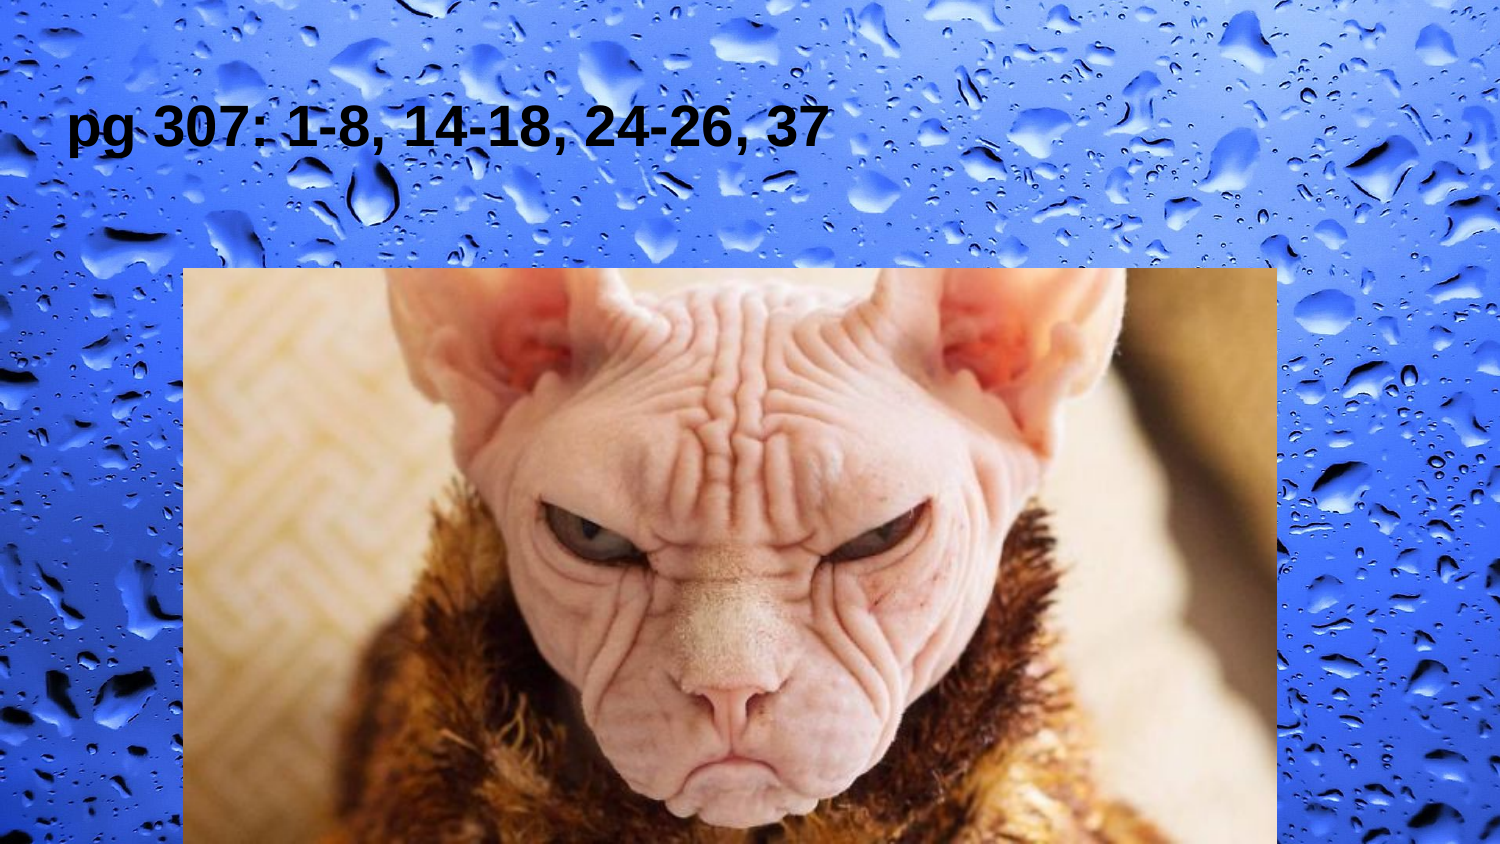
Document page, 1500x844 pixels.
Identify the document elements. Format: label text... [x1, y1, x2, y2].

title pg 307: 1-8, 14-18, 24-26, 37 [51, 72, 1449, 167]
picture [0, 0, 1500, 844]
